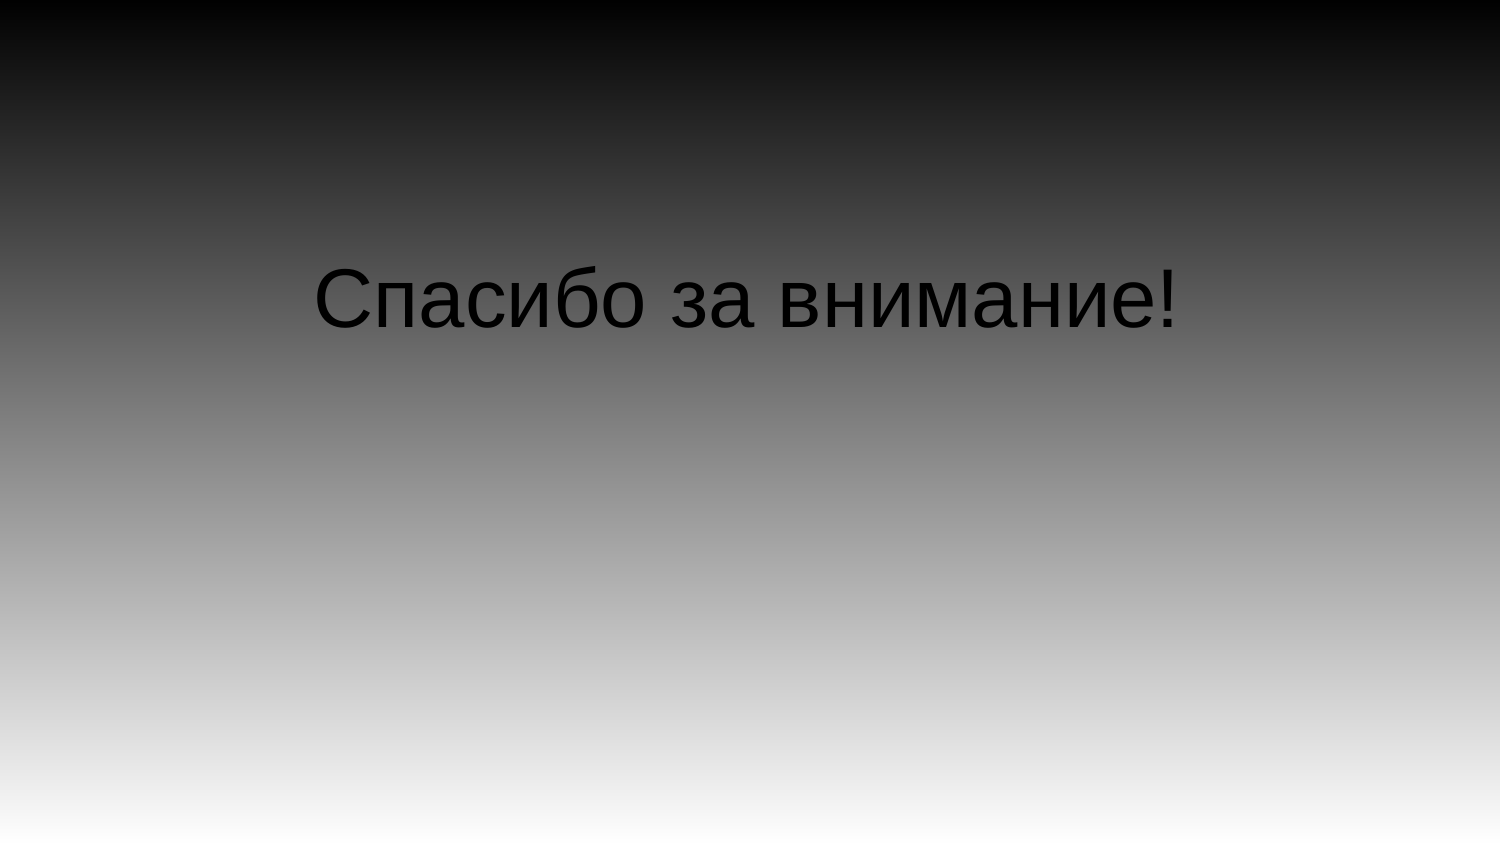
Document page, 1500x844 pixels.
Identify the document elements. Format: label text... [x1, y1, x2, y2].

text_box Спасибо за внимание! [298, 229, 1256, 360]
